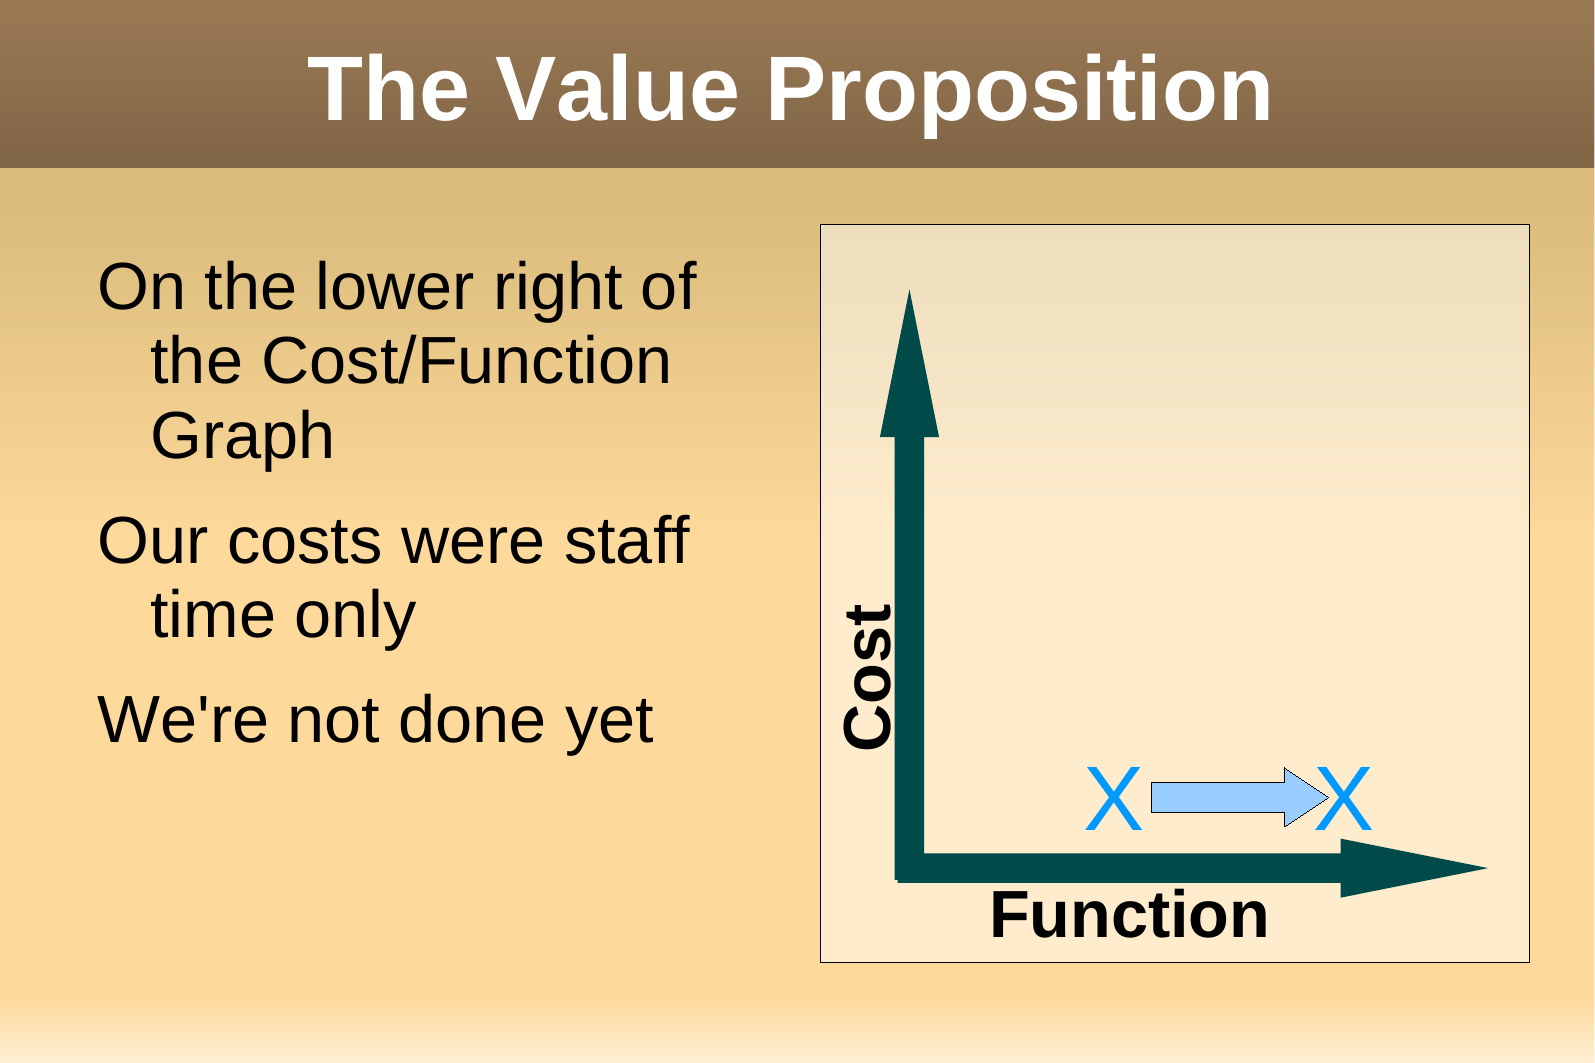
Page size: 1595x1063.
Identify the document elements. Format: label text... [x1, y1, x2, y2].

text_box Cost [822, 442, 913, 768]
text_box X [1068, 740, 1247, 858]
text_box X [1299, 740, 1477, 858]
text_box [820, 224, 1530, 963]
text_box Function [974, 870, 1388, 960]
title The Value Proposition [74, 0, 1510, 178]
list On the lower right of the Cost/Function Graph Our costs were staff time only We're not done yet [79, 248, 780, 951]
picture [0, 0, 1595, 1063]
